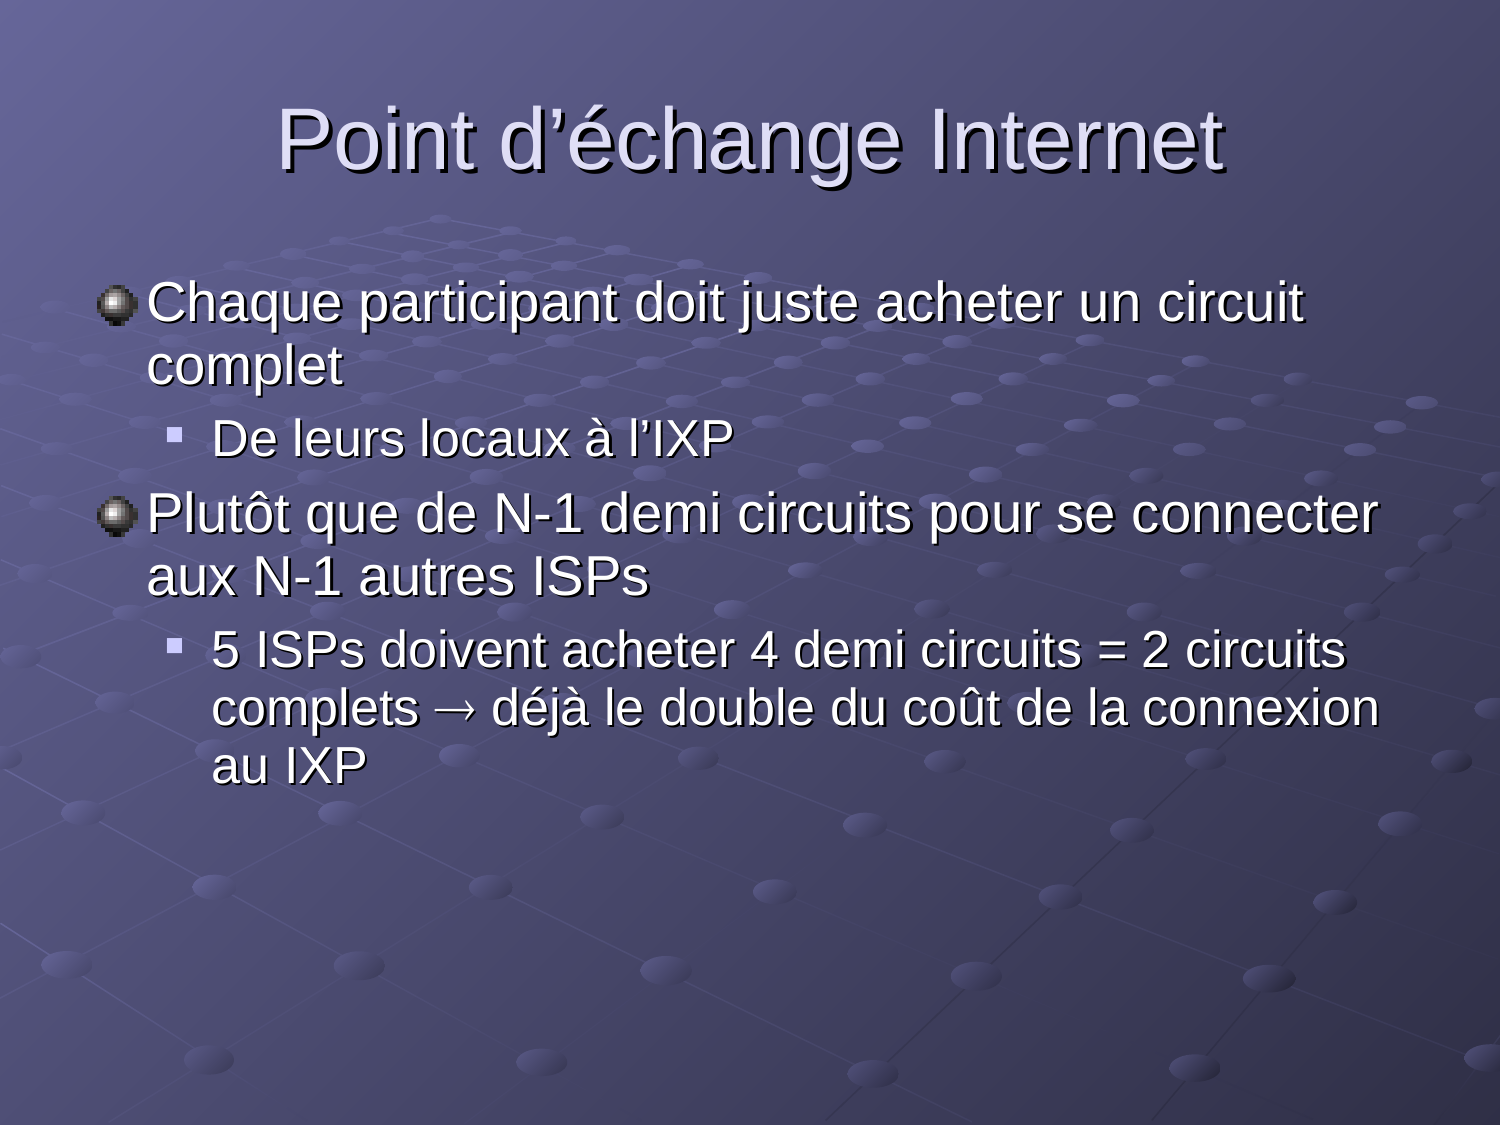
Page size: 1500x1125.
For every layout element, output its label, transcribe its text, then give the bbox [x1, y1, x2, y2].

list Chaque participant doit juste acheter un circuit complet De leurs locaux à l’IXP Plutôt que de N-1 demi circuits pour se connecter aux N-1 autres ISPs 5 ISPs doivent acheter 4 demi circuits = 2 circuits complets  déjà le double du coût de la connexion au IXP [75, 262, 1426, 1007]
title Point d’échange Internet [75, 45, 1426, 233]
